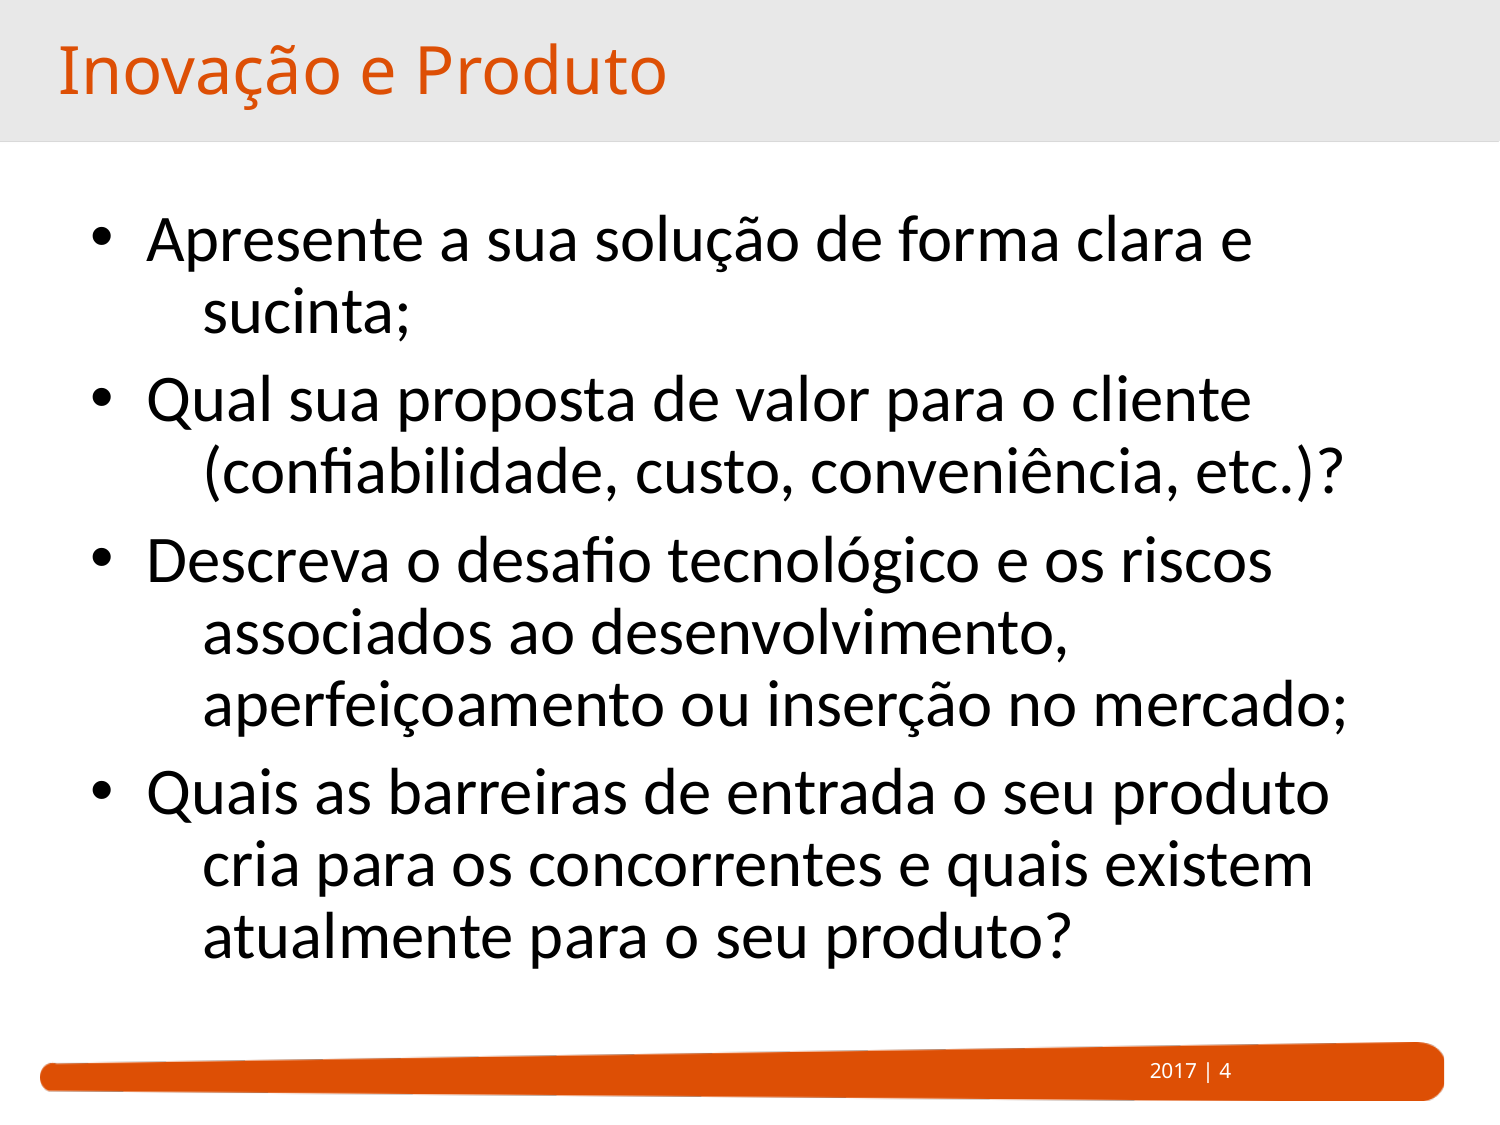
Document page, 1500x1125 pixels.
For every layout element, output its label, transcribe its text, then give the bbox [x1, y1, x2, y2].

text_box Apresente a sua solução de forma clara e sucinta; Qual sua proposta de valor para o cliente (confiabilidade, custo, conveniência, etc.)? Descreva o desafio tecnológico e os riscos associados ao desenvolvimento, aperfeiçoamento ou inserção no mercado; Quais as barreiras de entrada o seu produto cria para os concorrentes e quais existem atualmente para o seu produto? [75, 196, 1426, 1029]
text_box Inovação e Produto [58, 2, 1440, 148]
